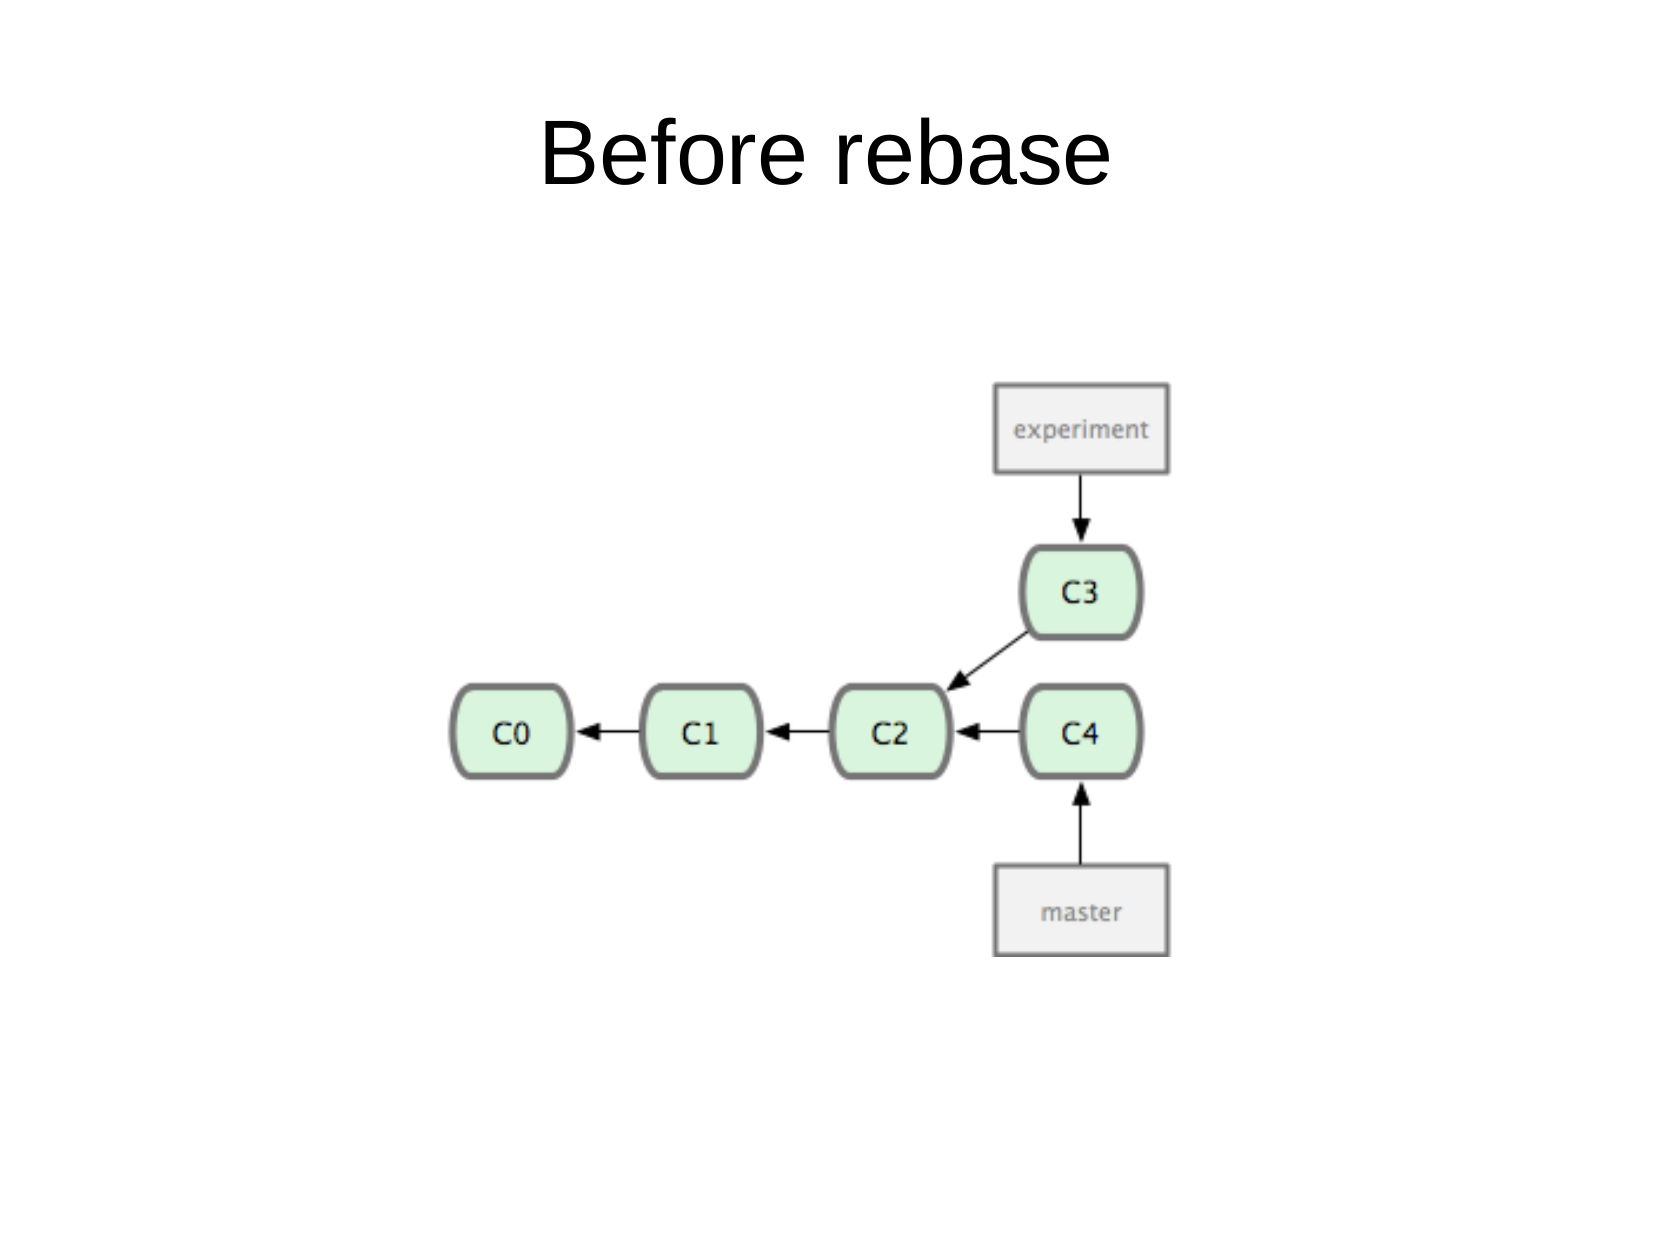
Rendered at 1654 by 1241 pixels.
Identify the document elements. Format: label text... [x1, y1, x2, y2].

picture [444, 380, 1174, 957]
title Before rebase [82, 49, 1571, 257]
